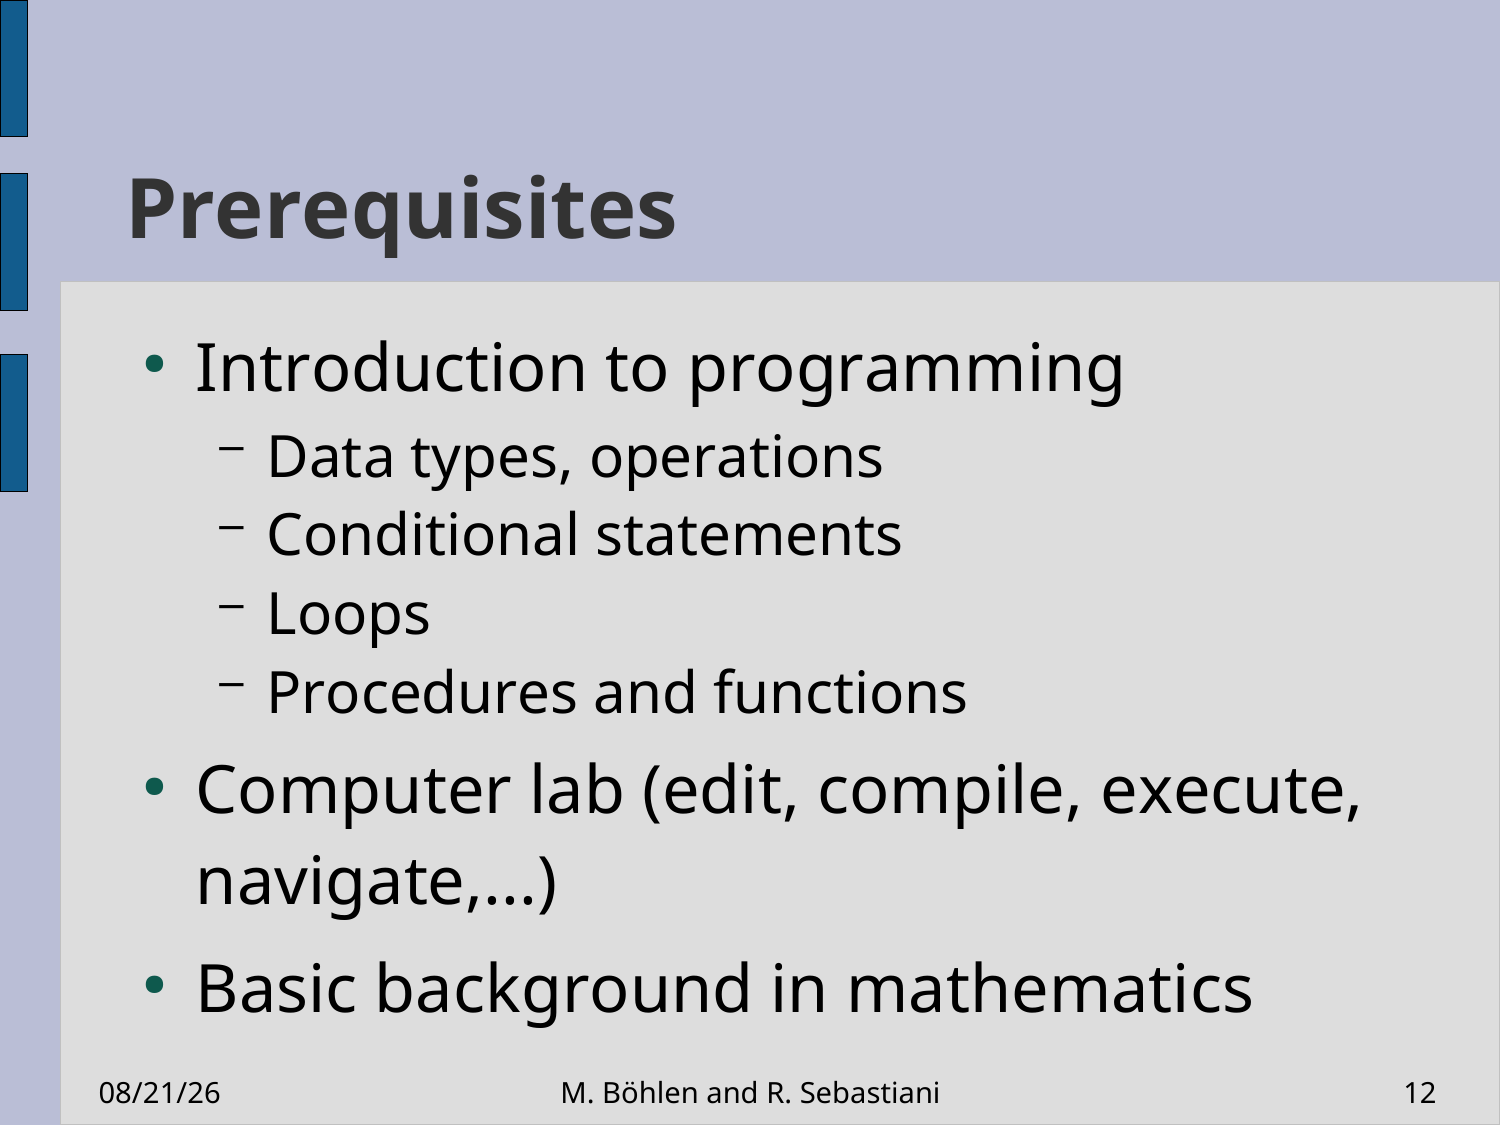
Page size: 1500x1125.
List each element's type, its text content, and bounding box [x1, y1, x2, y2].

title Prerequisites [110, 67, 1392, 271]
list Introduction to programming Data types, operations Conditional statements Loops Procedures and functions Computer lab (edit, compile, execute, navigate,...) Basic background in mathematics [110, 312, 1392, 1053]
